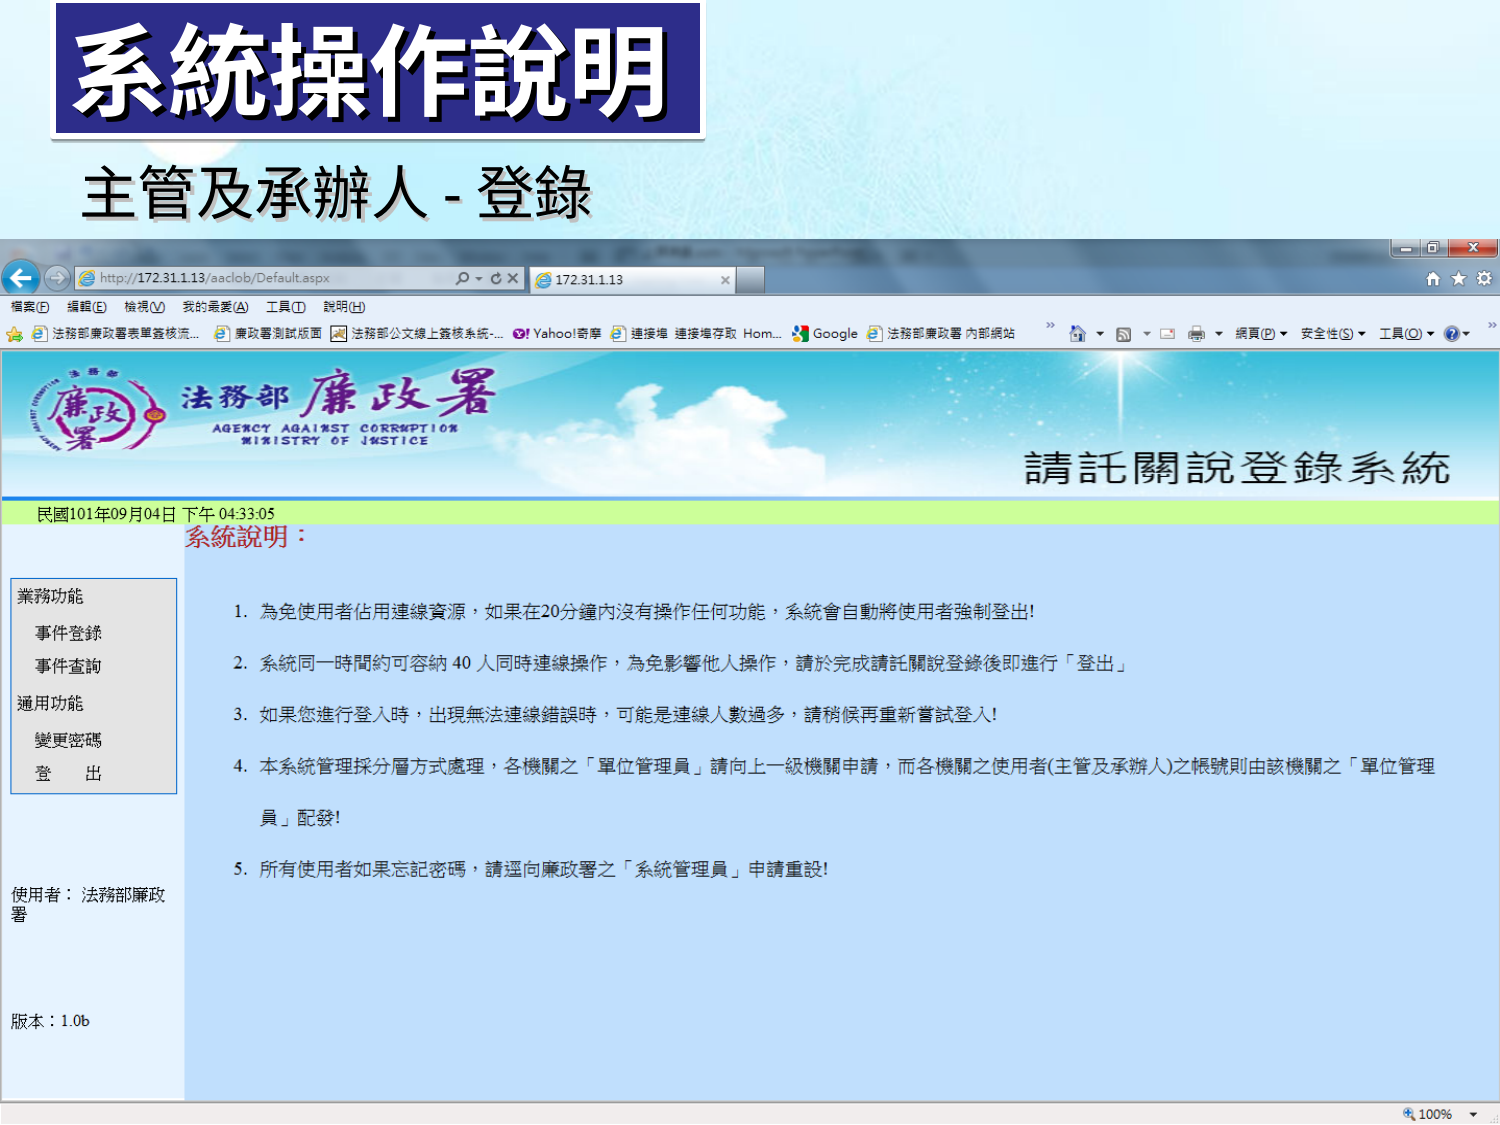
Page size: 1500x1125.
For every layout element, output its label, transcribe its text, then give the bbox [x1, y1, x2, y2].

title 系統操作說明 [53, 0, 703, 137]
text_box 主管及承辦人-登錄 [64, 148, 592, 235]
picture [0, 0, 1500, 1125]
